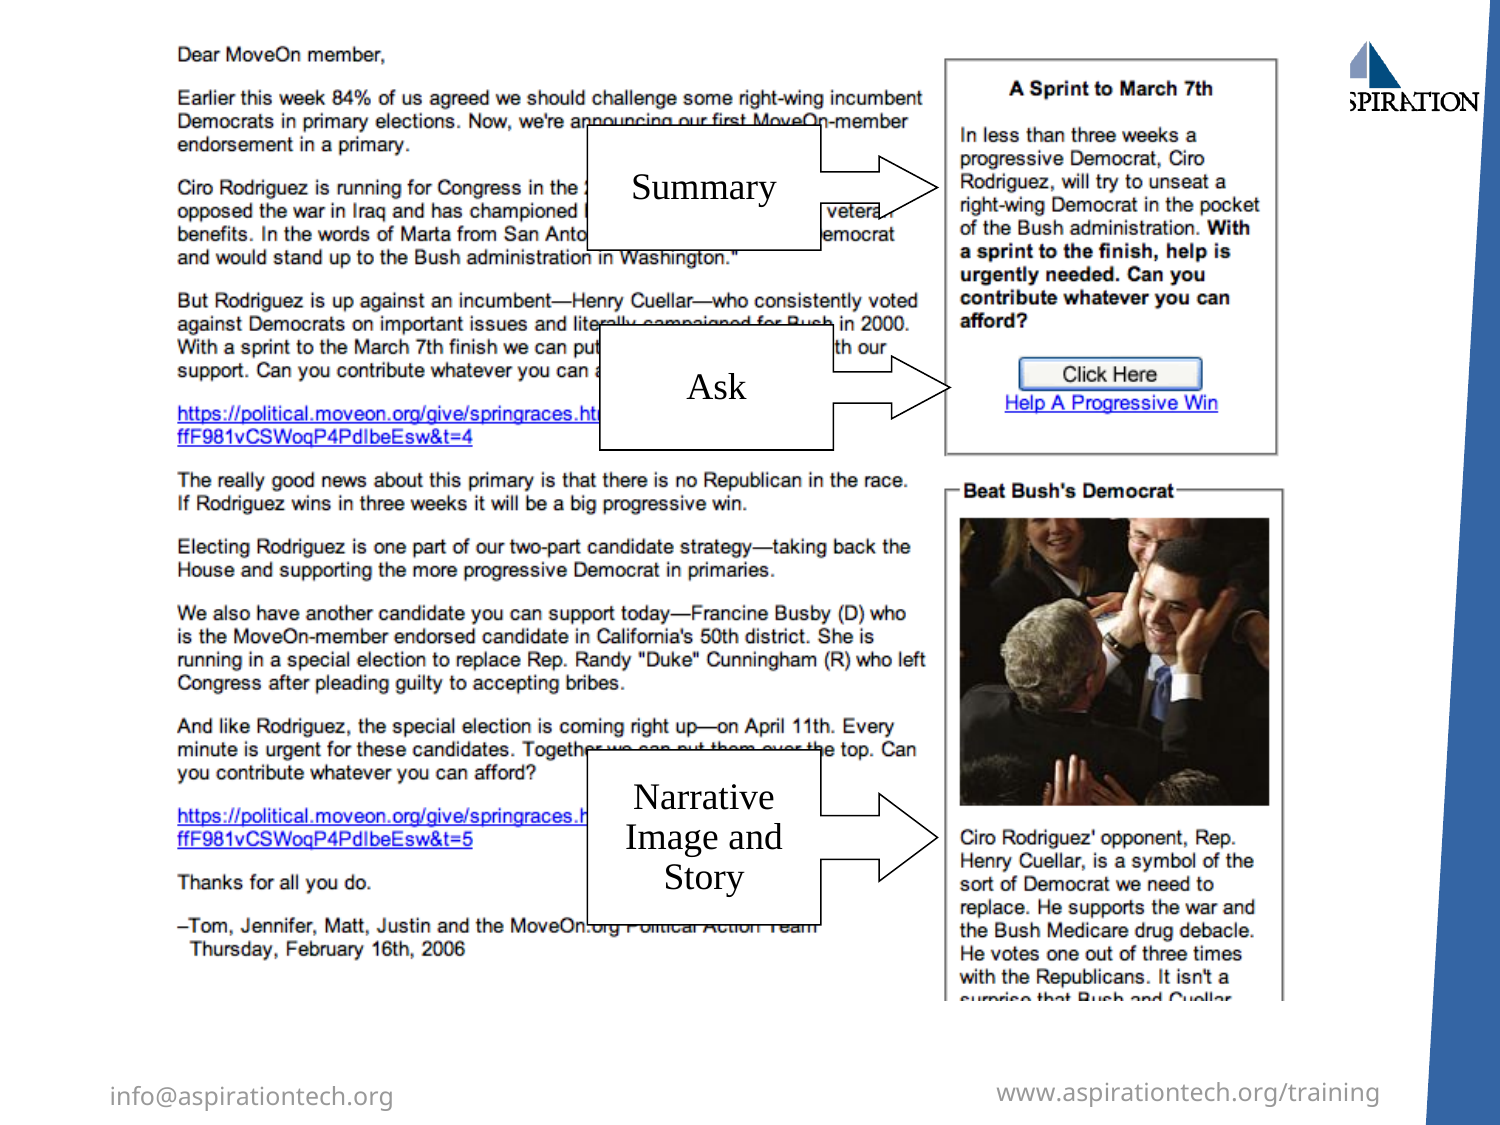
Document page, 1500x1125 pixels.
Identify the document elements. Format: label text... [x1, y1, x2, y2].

picture [1351, 41, 1480, 120]
text_box Narrative Image and Story [587, 749, 938, 925]
text_box Summary [587, 125, 938, 251]
picture [176, 37, 1288, 1001]
text_box Ask [599, 324, 951, 451]
text_box [237, 0, 1351, 138]
